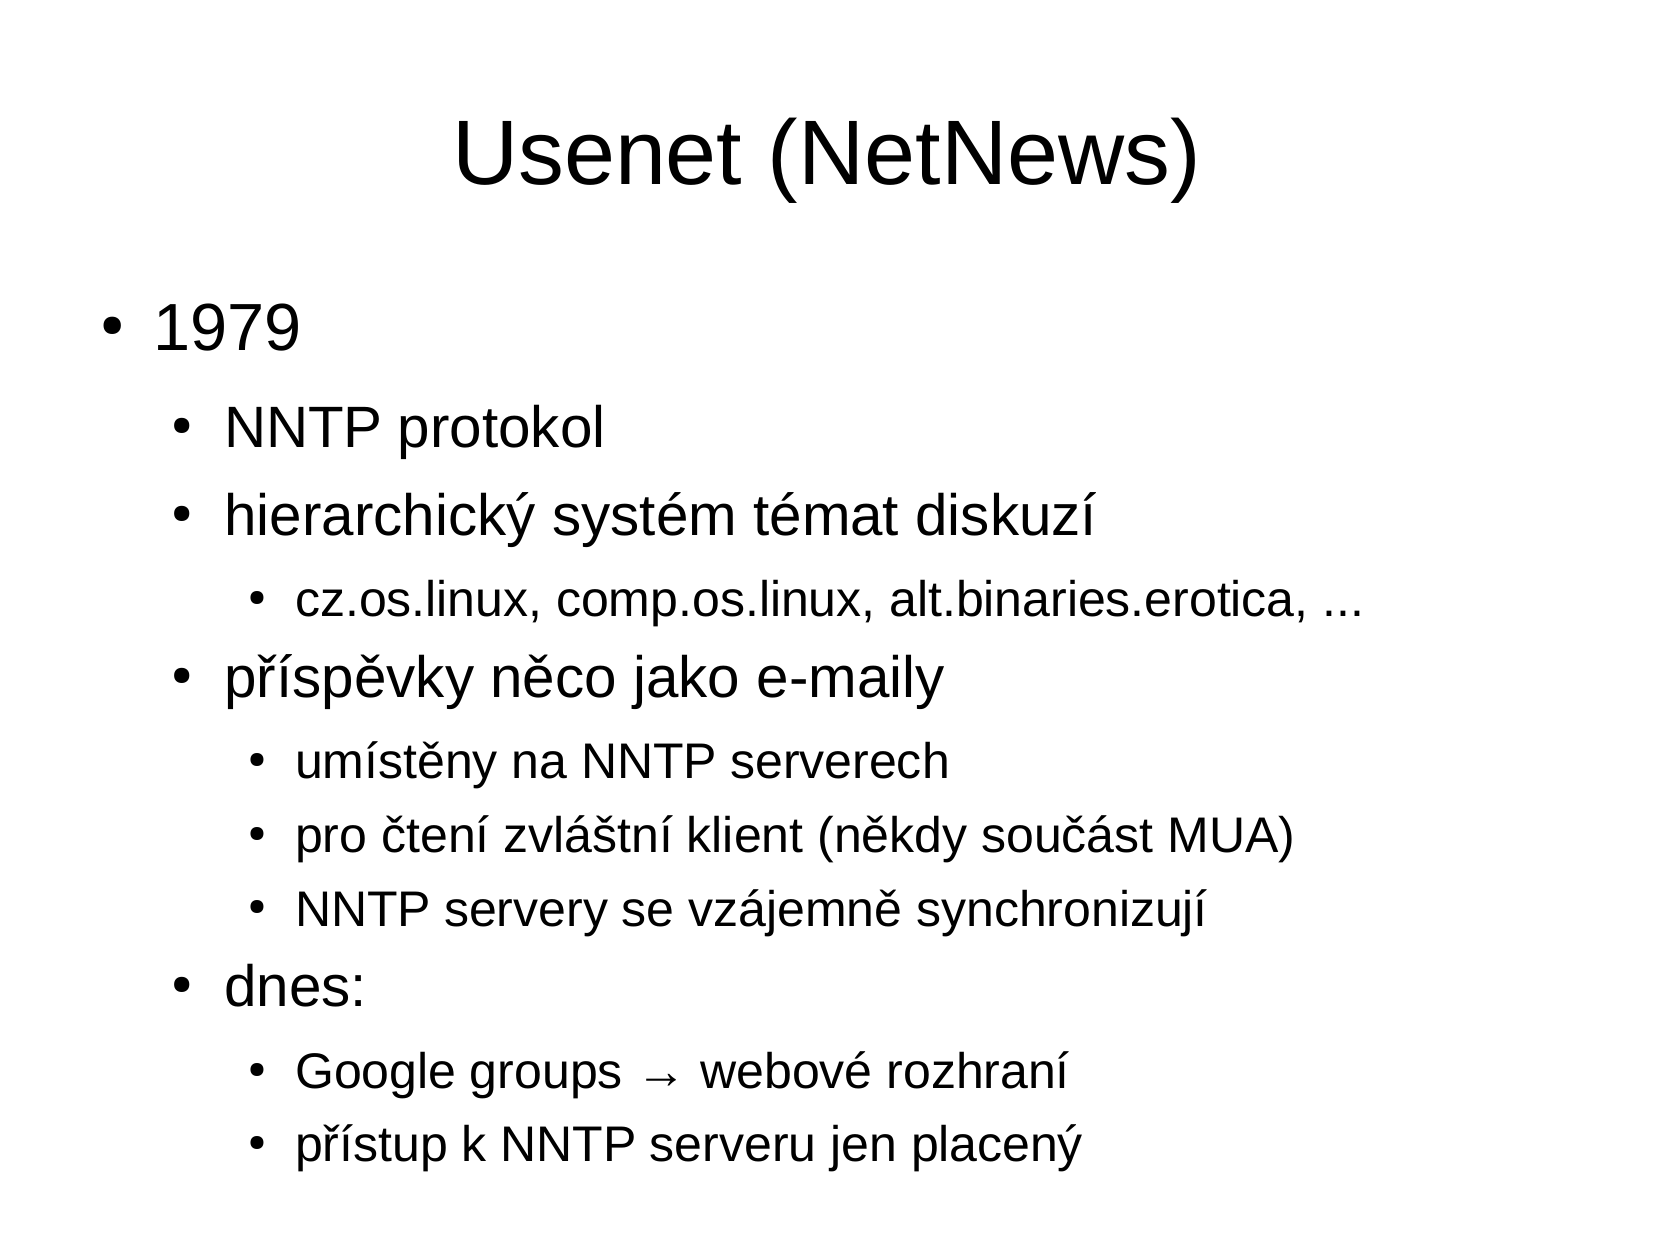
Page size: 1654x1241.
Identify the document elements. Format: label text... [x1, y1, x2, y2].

list 1979 NNTP protokol hierarchický systém témat diskuzí cz.os.linux, comp.os.linux, alt.binaries.erotica, ... příspěvky něco jako e-maily umístěny na NNTP serverech pro čtení zvláštní klient (někdy součást MUA) NNTP servery se vzájemně synchronizují dnes: Google groups → webové rozhraní přístup k NNTP serveru jen placený [82, 290, 1571, 1182]
title Usenet (NetNews) [82, 49, 1571, 257]
